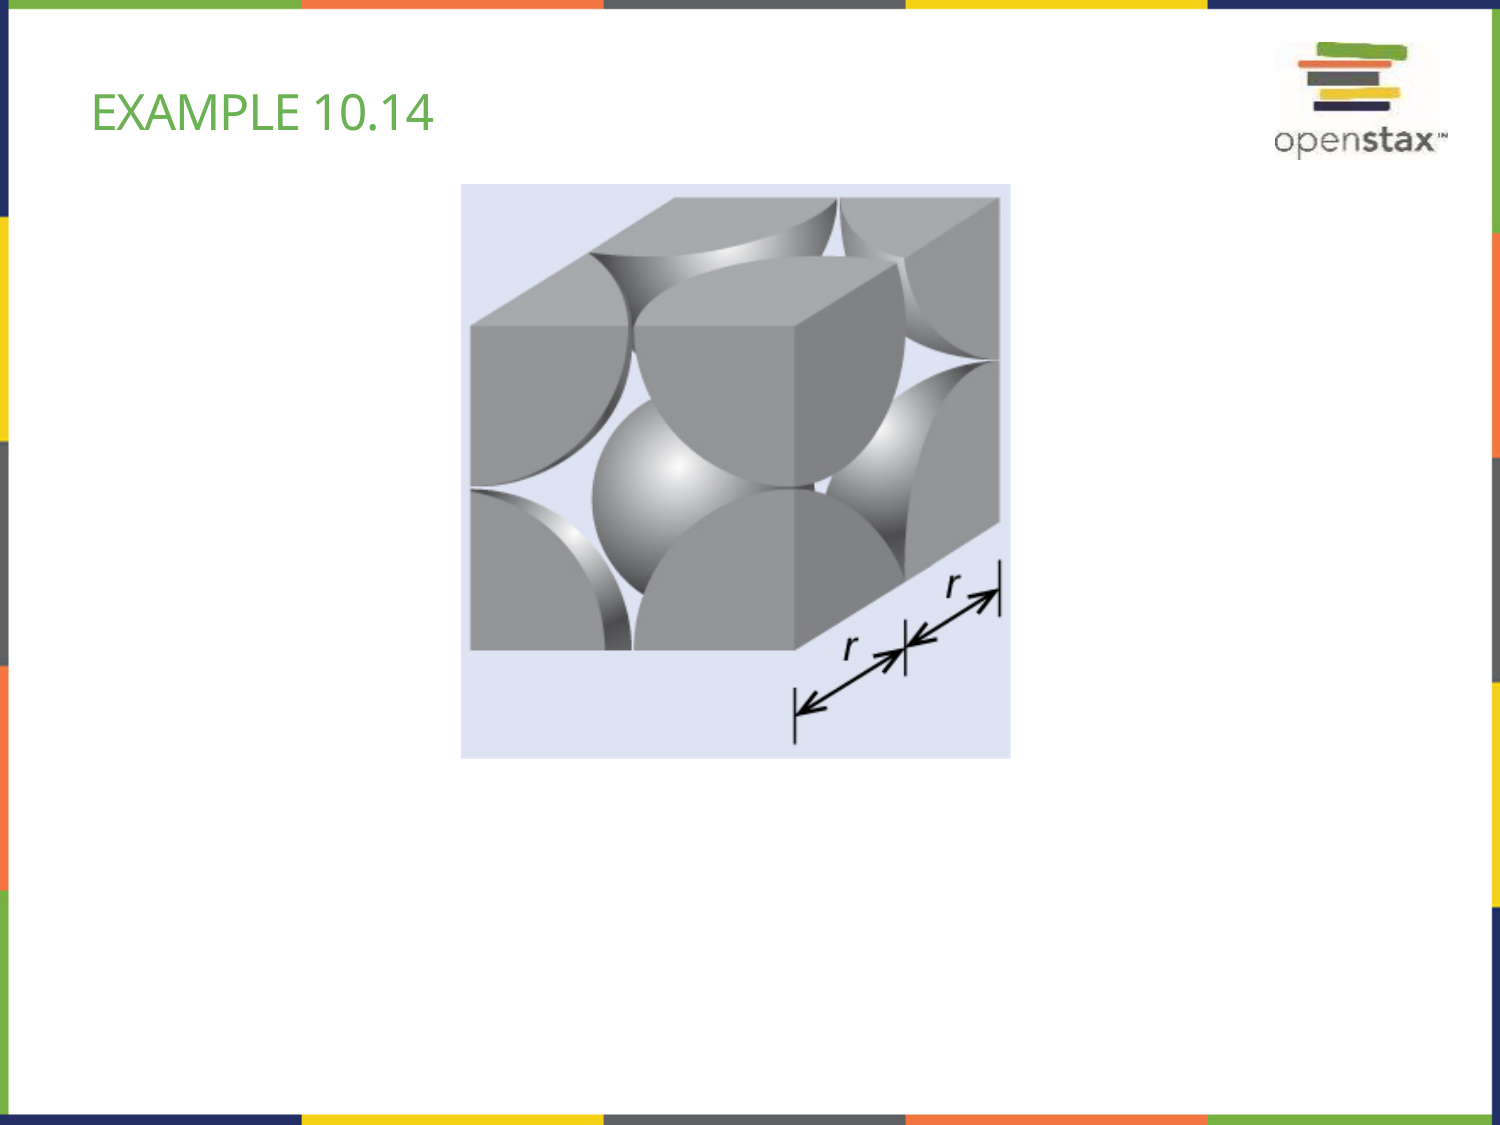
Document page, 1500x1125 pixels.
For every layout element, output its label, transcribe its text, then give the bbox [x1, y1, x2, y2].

picture [0, 0, 1500, 1125]
title Example 10.14 [75, 39, 1398, 148]
